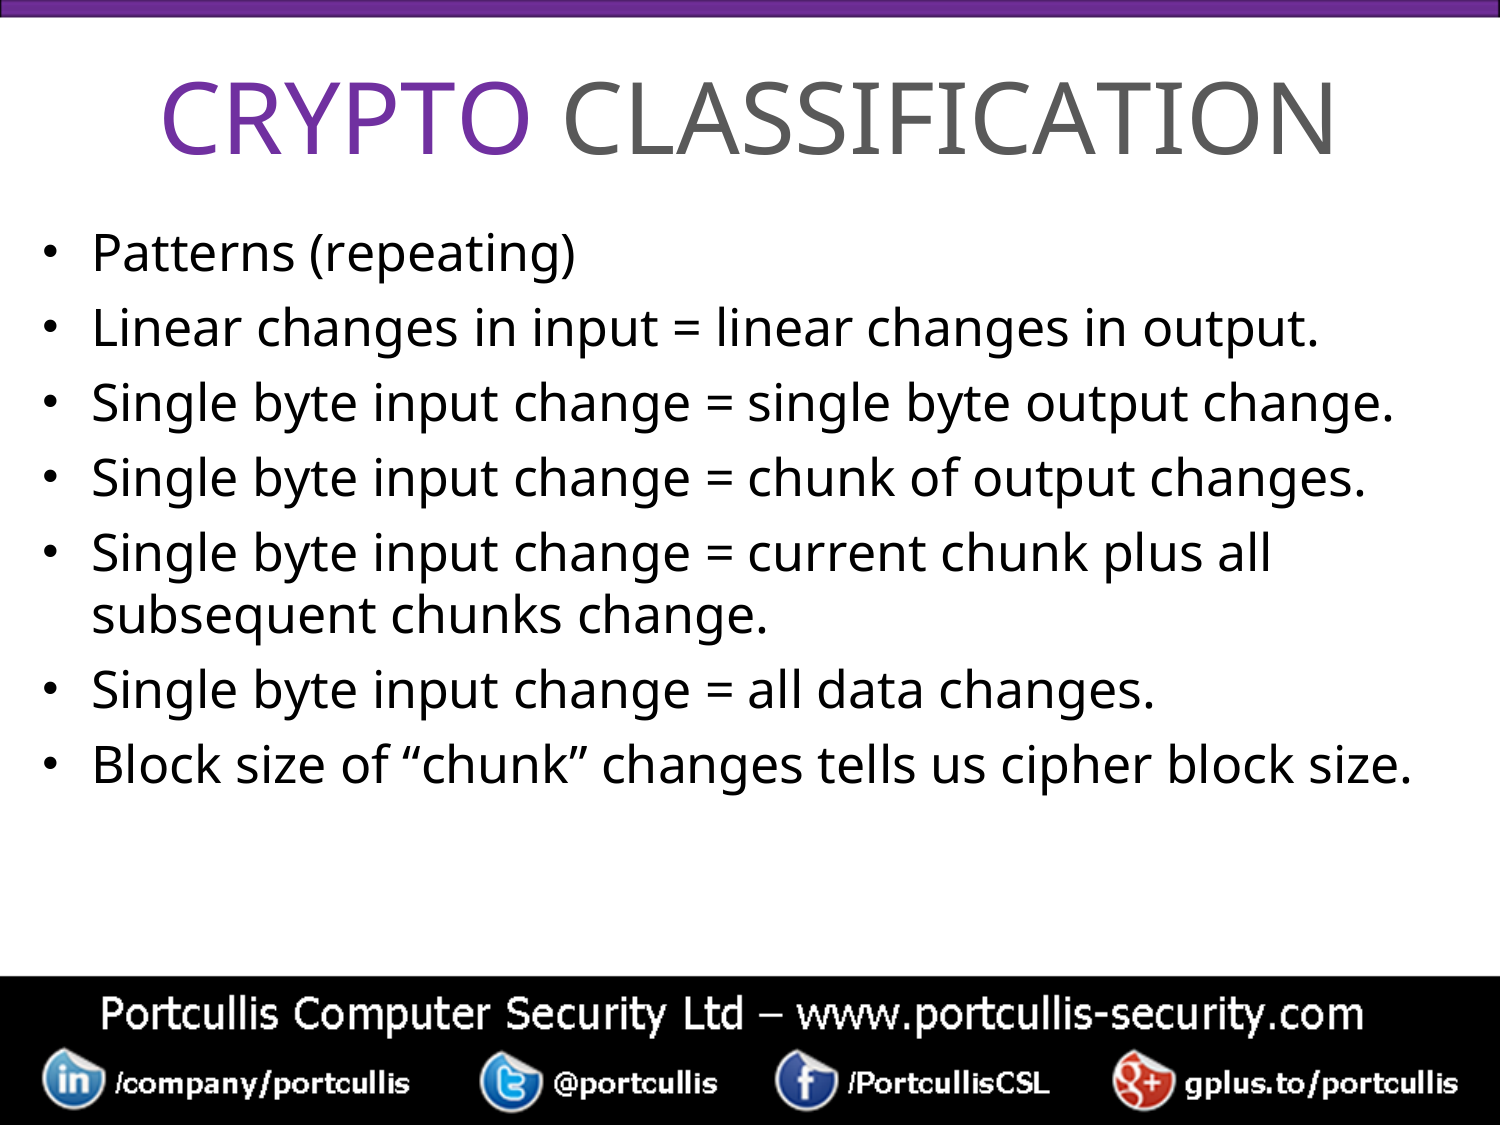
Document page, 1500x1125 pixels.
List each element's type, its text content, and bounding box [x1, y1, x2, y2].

picture [0, 202, 1500, 1125]
picture [0, 0, 1500, 42]
title CRYPTO CLASSIFICATION [0, 42, 1500, 202]
list Patterns (repeating) Linear changes in input = linear changes in output. Single byte input change = single byte output change. Single byte input change = chunk of output changes. Single byte input change = current chunk plus all subsequent chunks change. Single byte input change = all data changes. Block size of “chunk” changes tells us cipher block size. [41, 219, 1428, 965]
